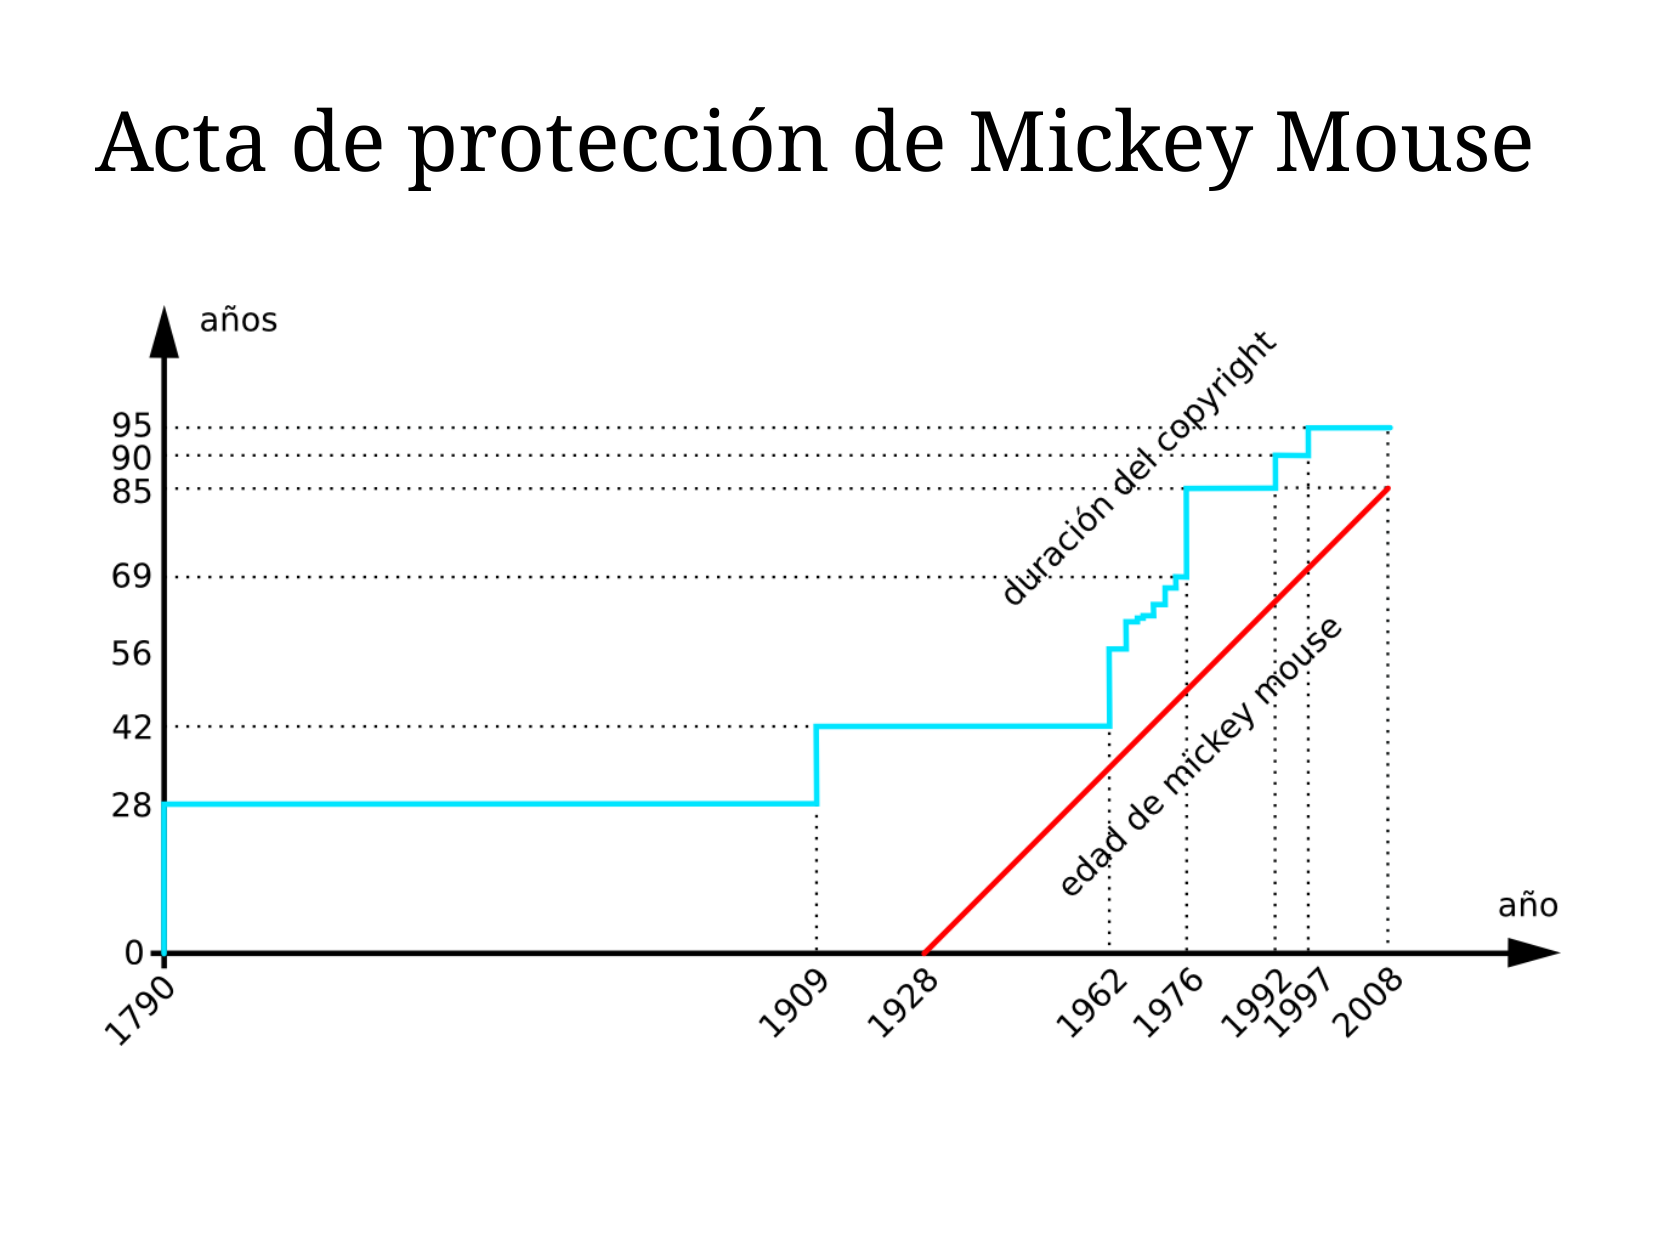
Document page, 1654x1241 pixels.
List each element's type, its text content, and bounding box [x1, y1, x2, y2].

picture [104, 305, 1561, 1046]
text_box Acta de protección de Mickey Mouse [80, 75, 1363, 174]
